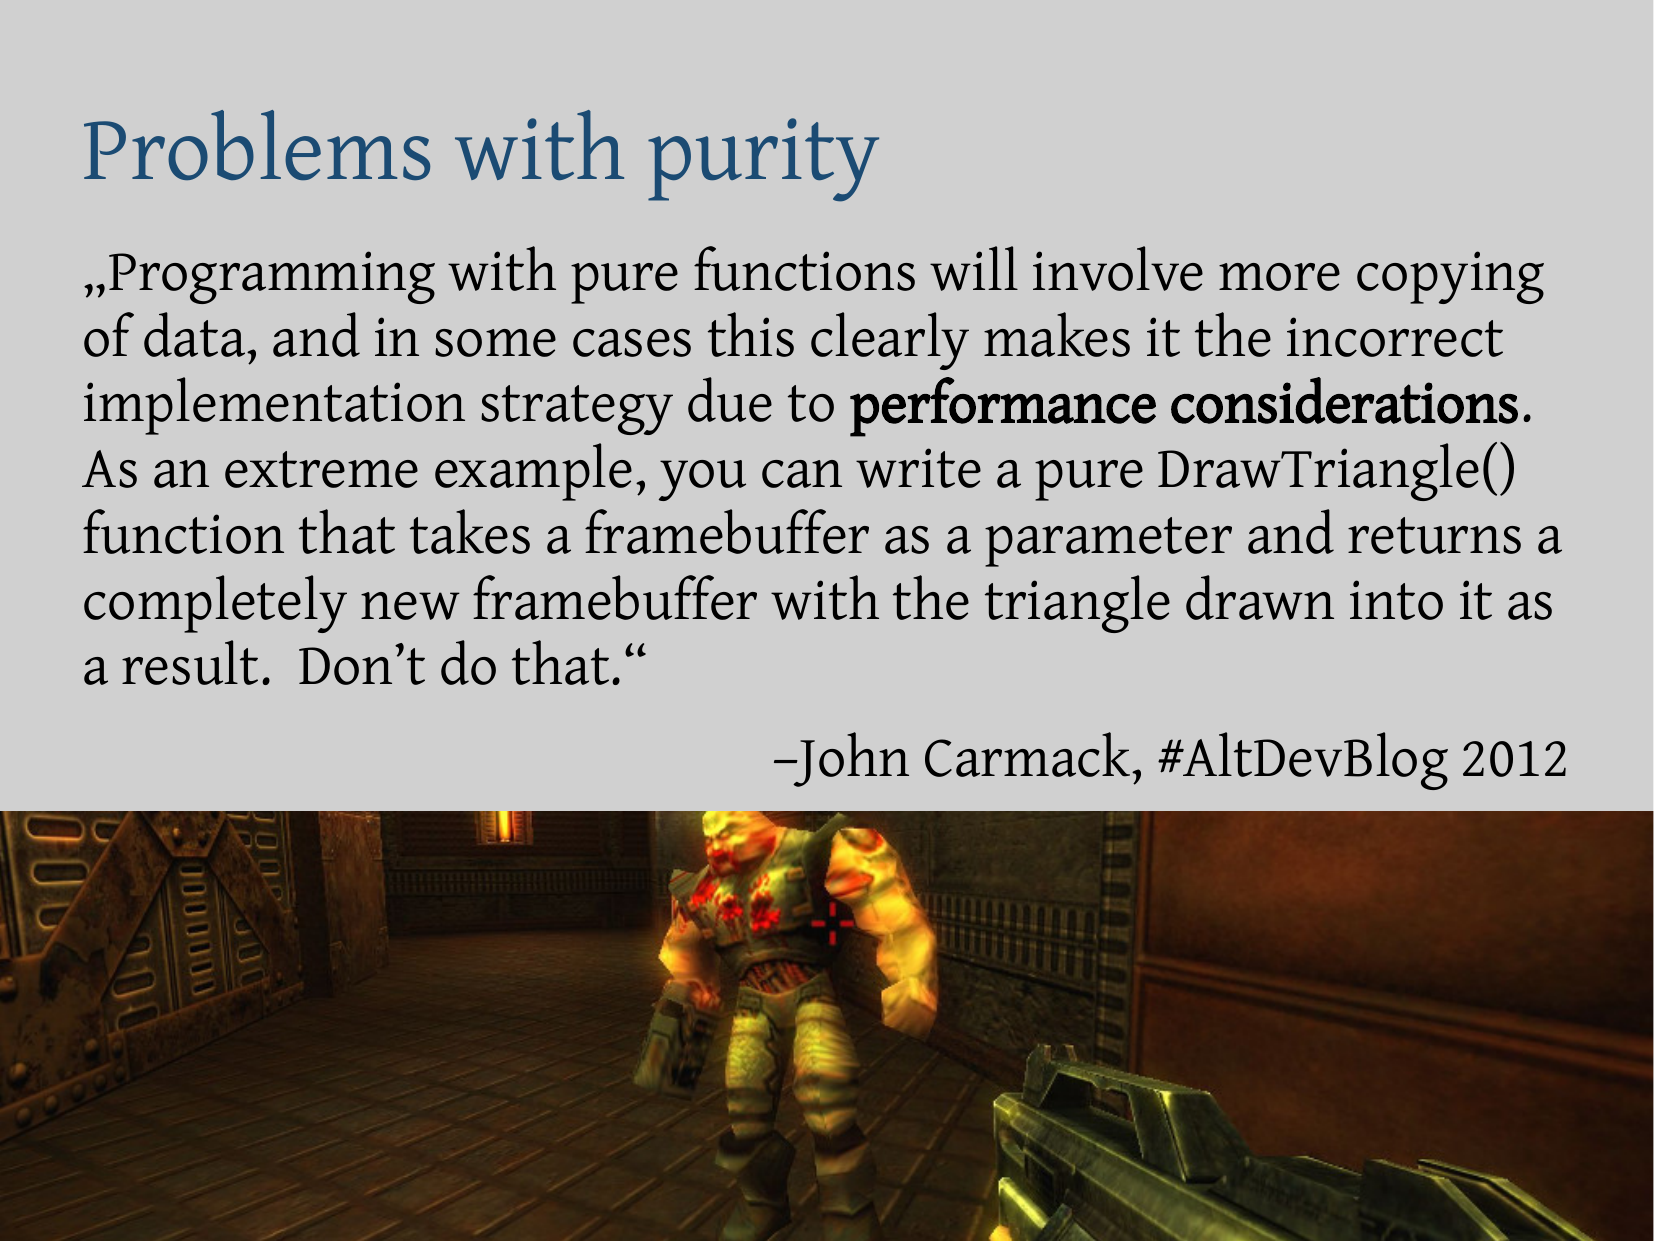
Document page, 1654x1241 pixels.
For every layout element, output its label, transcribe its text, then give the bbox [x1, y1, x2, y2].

picture [0, 811, 1654, 1241]
title Problems with purity [82, 49, 1571, 240]
list „Programming with pure functions will involve more copying of data, and in some cases this clearly makes it the incorrect implementation strategy due to performance considerations. As an extreme example, you can write a pure DrawTriangle() function that takes a framebuffer as a parameter and returns a completely new framebuffer with the triangle drawn into it as a result. Don’t do that.“ –John Carmack, #AltDevBlog 2012 [82, 240, 1571, 796]
